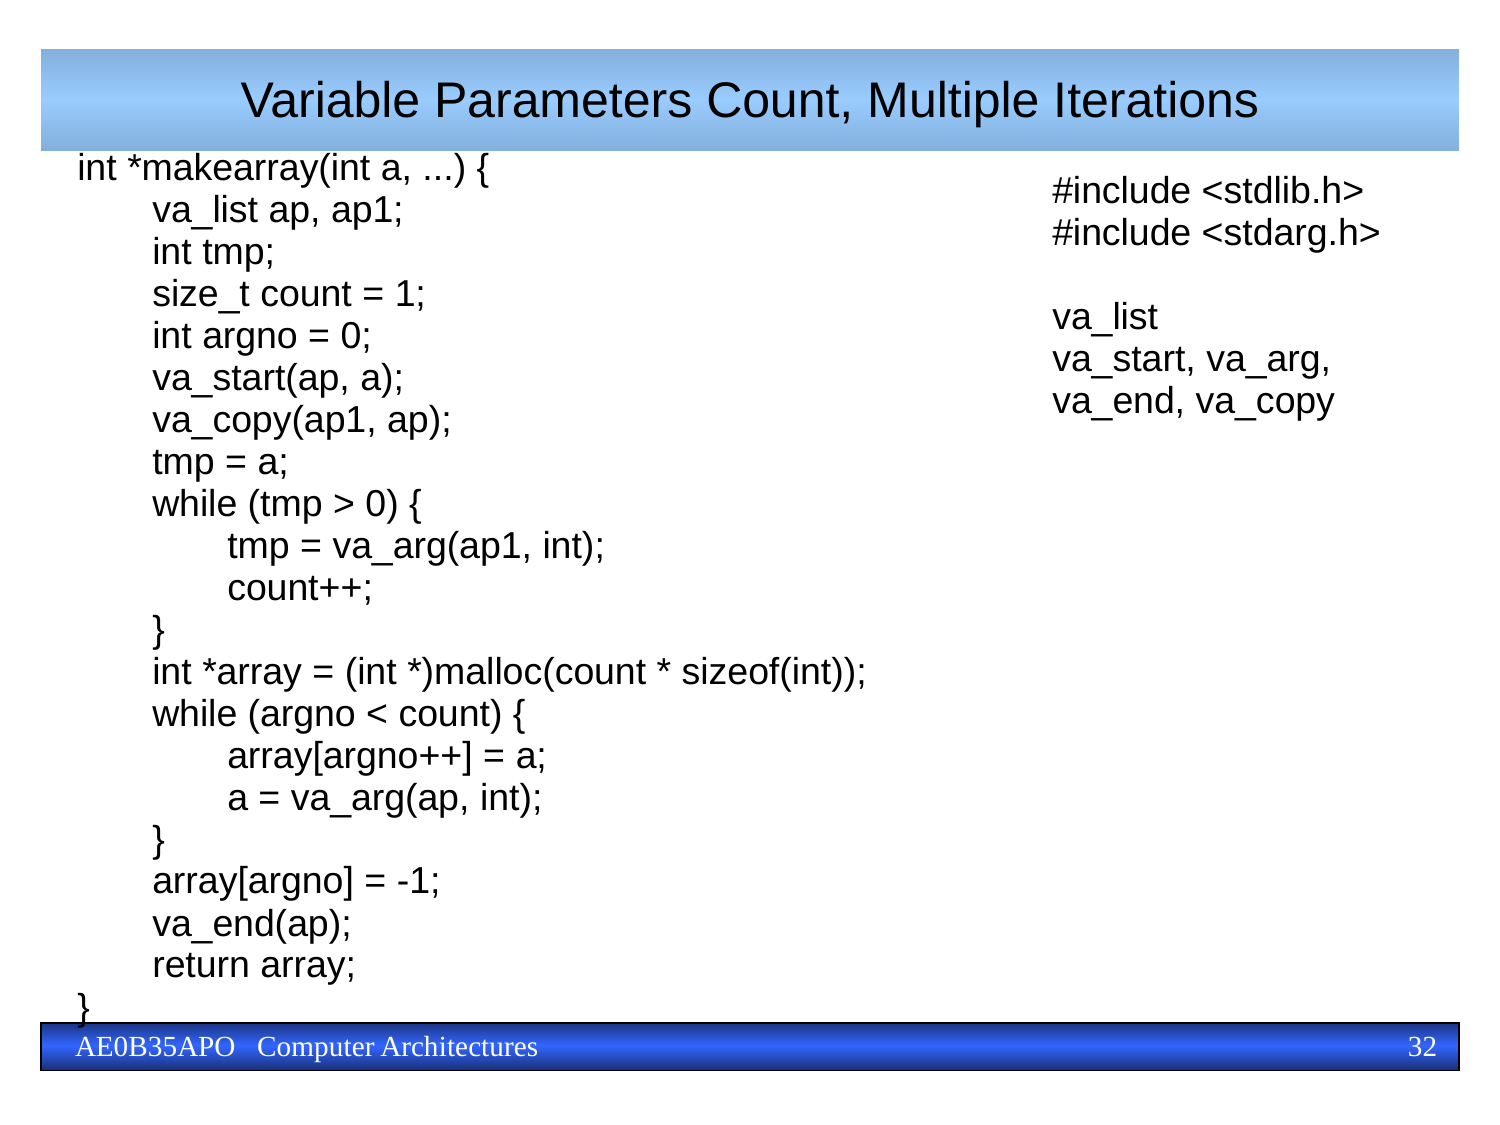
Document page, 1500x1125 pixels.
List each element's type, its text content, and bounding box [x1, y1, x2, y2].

title Variable Parameters Count, Multiple Iterations [41, 49, 1459, 151]
text_box #include <stdlib.h> #include <stdarg.h> va_list va_start, va_arg, va_end, va_copy [1037, 162, 1425, 430]
text_box int *makearray(int a, ...) { va_list ap, ap1; int tmp; size_t count = 1; int argno = 0; va_start(ap, a); va_copy(ap1, ap); tmp = a; while (tmp > 0) { tmp = va_arg(ap1, int); count++; } int *array = (int *)malloc(count * sizeof(int)); while (argno < count) { array[argno++] = a; a = va_arg(ap, int); } array[argno] = -1; va_end(ap); return array; } [62, 138, 1025, 1120]
